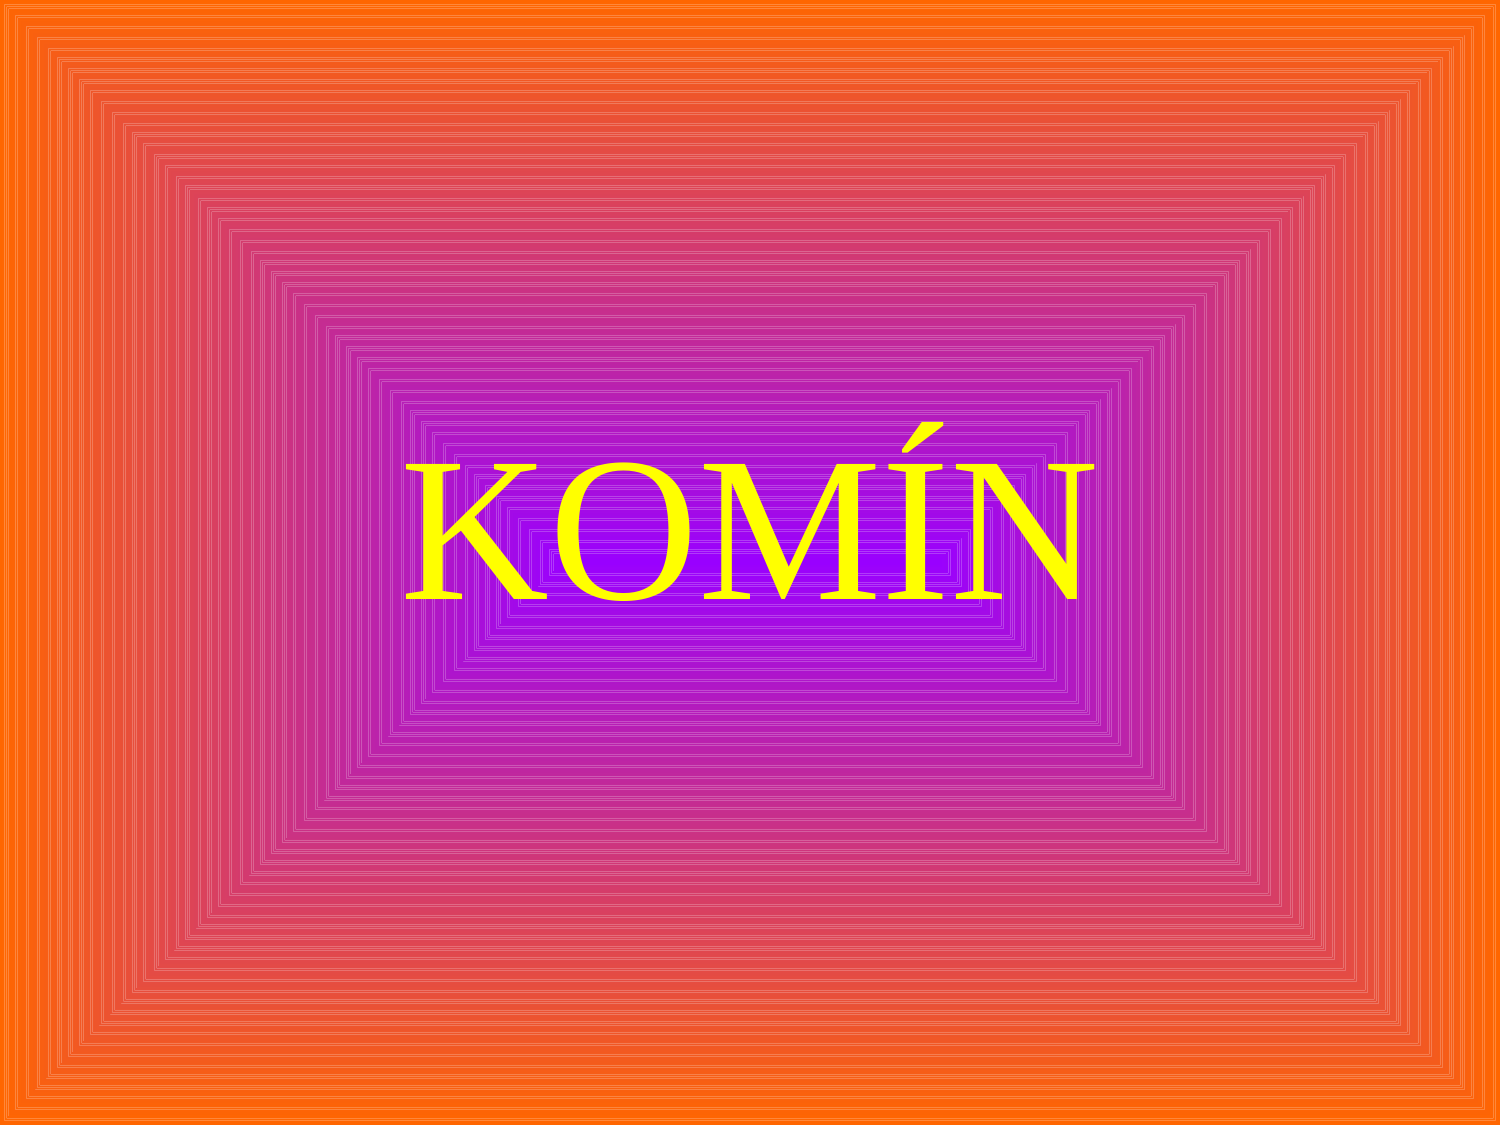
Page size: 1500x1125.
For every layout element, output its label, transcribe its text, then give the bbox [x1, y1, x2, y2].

text_box KOMÍN [0, 385, 1500, 649]
